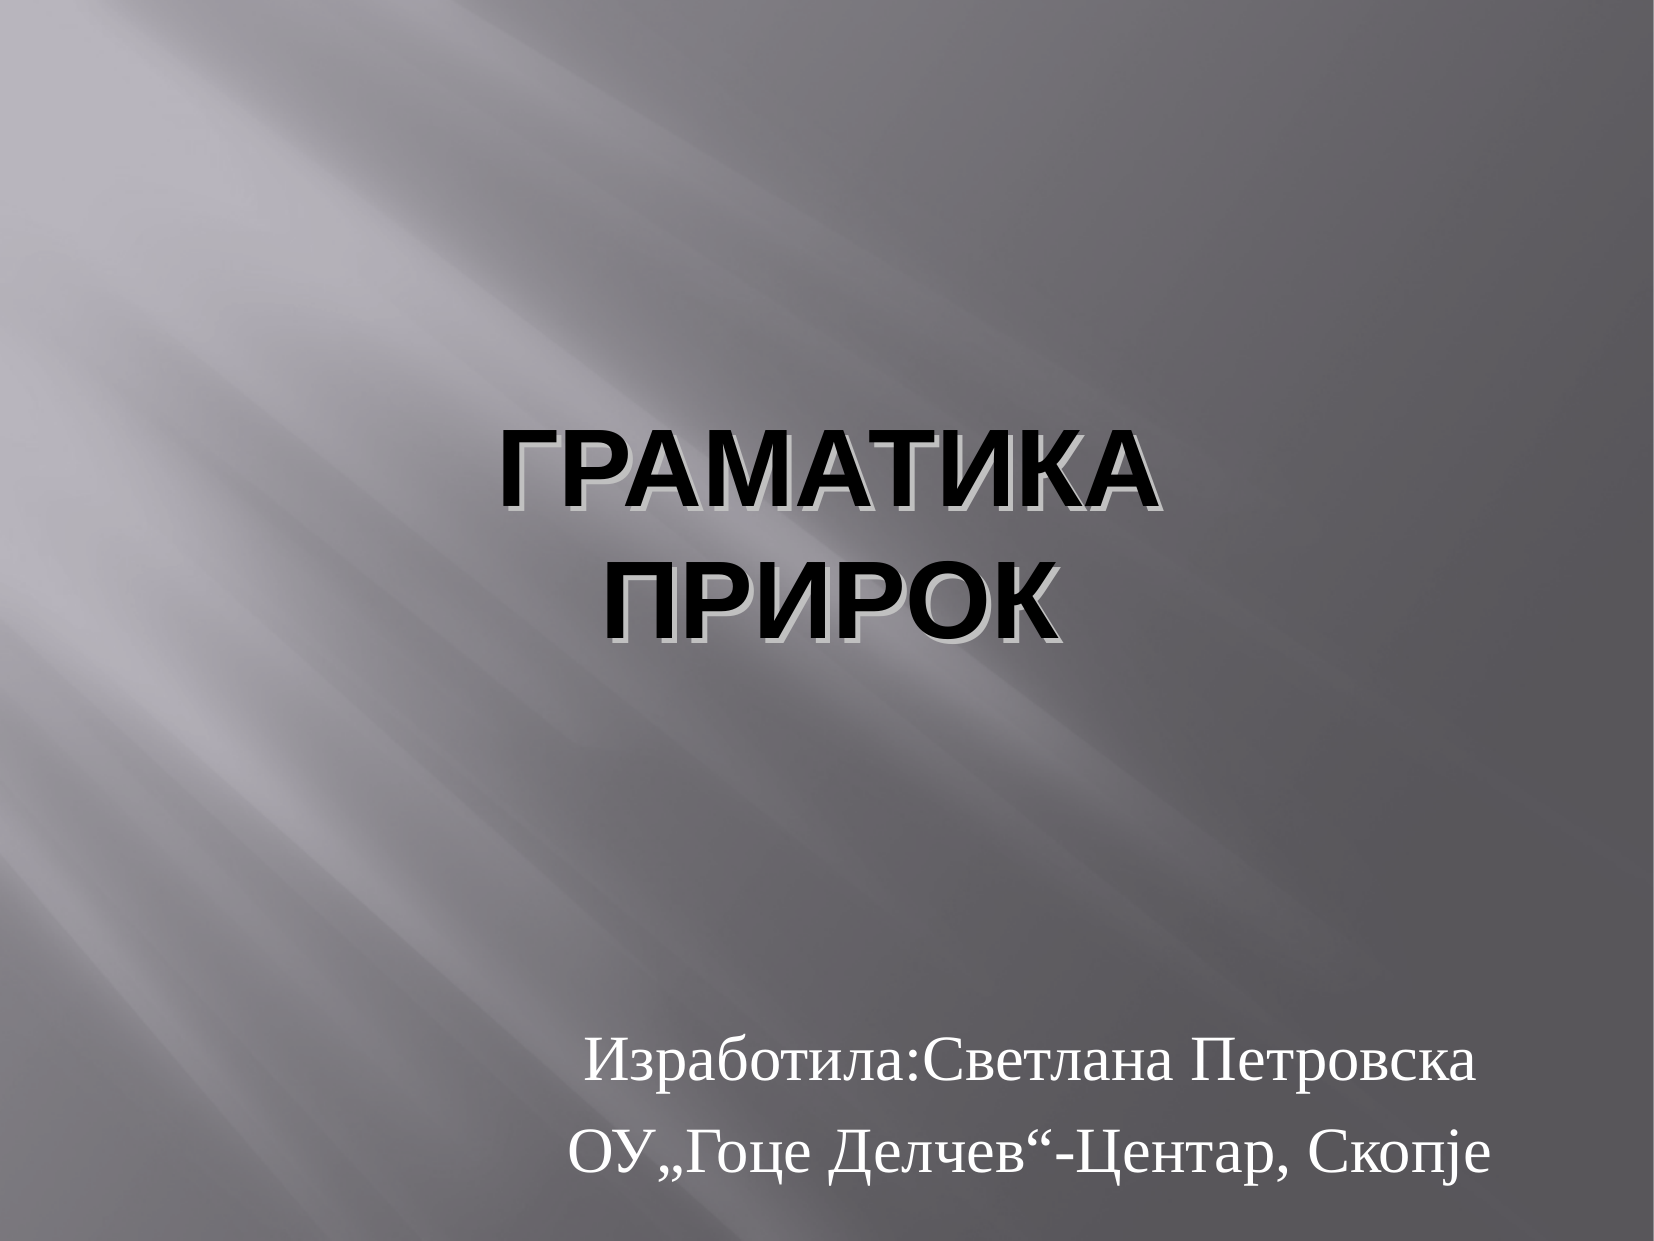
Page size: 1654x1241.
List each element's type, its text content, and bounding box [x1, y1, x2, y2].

subtitle Изработила:Светлана Петровска ОУ„Гоце Делчев“-Центар, Скопје [451, 1007, 1610, 1241]
title ГРАМАТИКА ПРИРОК [126, 395, 1533, 661]
picture [0, 0, 1654, 1241]
